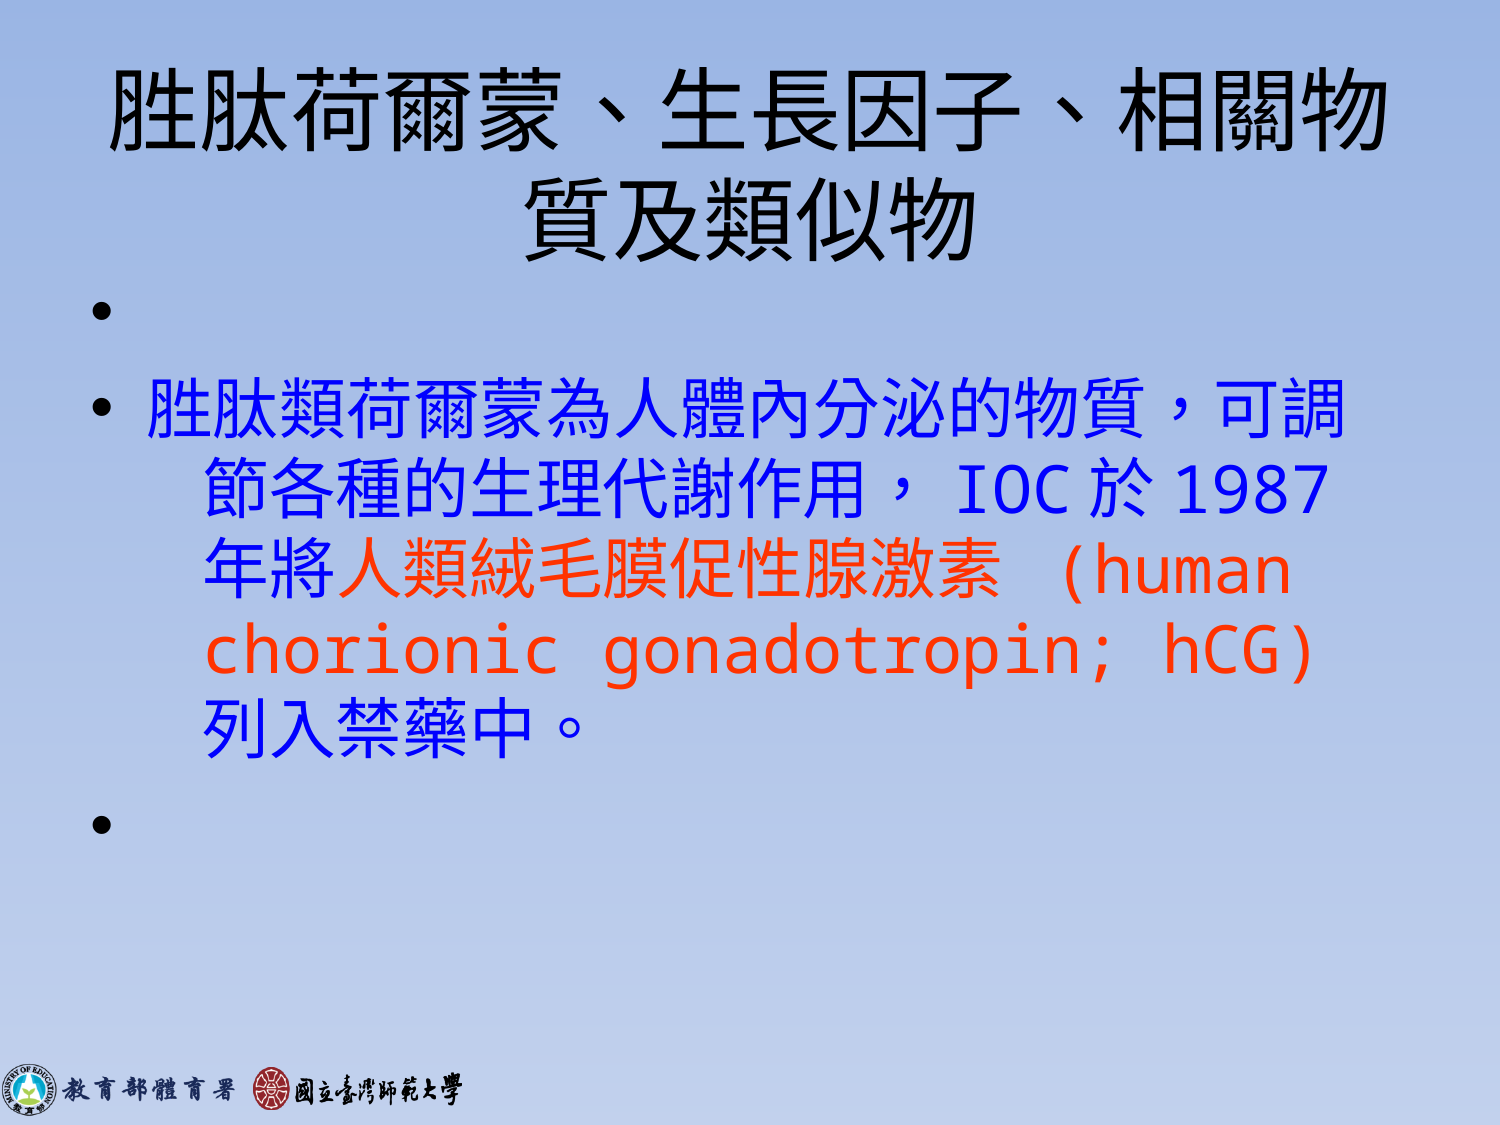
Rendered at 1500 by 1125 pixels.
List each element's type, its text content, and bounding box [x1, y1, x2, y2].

list 胜肽類荷爾蒙為人體內分泌的物質，可調節各種的生理代謝作用，IOC於1987年將人類絨毛膜促性腺激素 (human chorionic gonadotropin; hCG) 列入禁藥中。 [75, 262, 1426, 1005]
title 胜肽荷爾蒙、生長因子、相關物質及類似物 [75, 45, 1426, 233]
picture [253, 1067, 462, 1110]
picture [0, 1051, 243, 1125]
